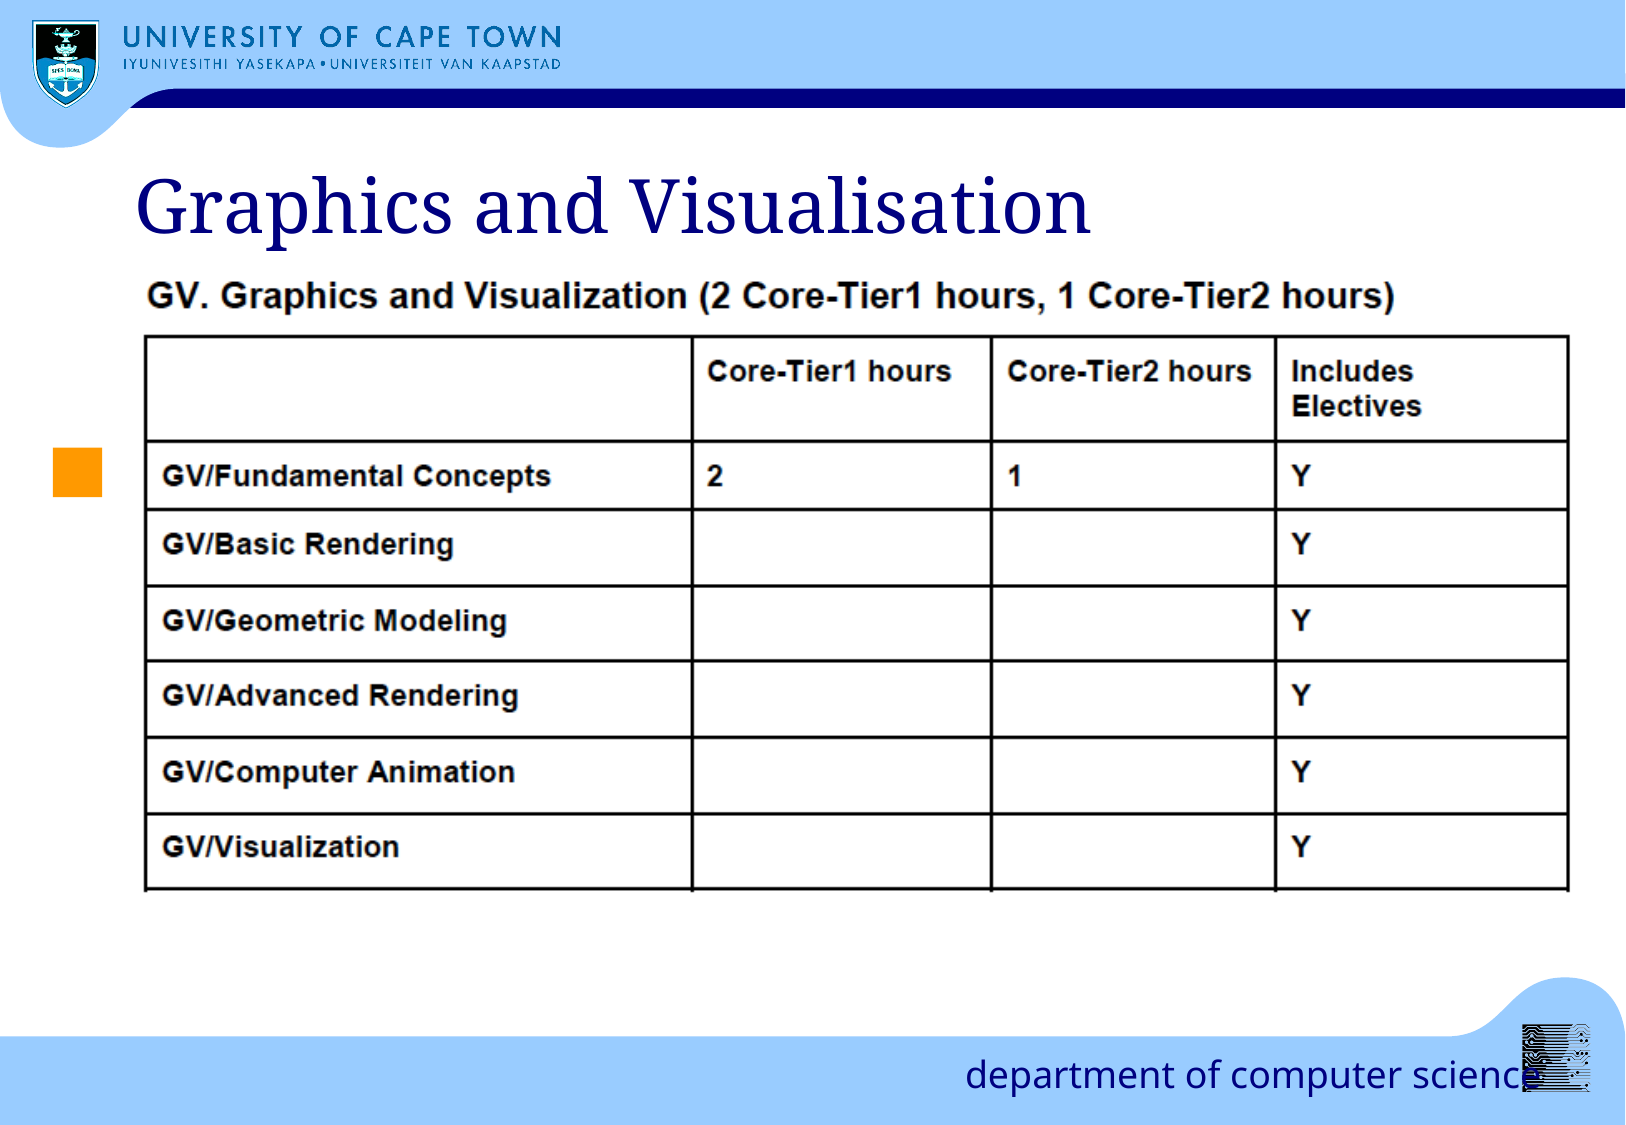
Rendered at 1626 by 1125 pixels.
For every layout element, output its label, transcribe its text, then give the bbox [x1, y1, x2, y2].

title Graphics and Visualisation [134, 140, 1571, 262]
picture [1522, 1024, 1591, 1092]
picture [121, 262, 1590, 914]
picture [120, 23, 563, 71]
text_box [52, 447, 103, 498]
picture [1526, 1070, 1536, 1076]
picture [32, 20, 100, 109]
